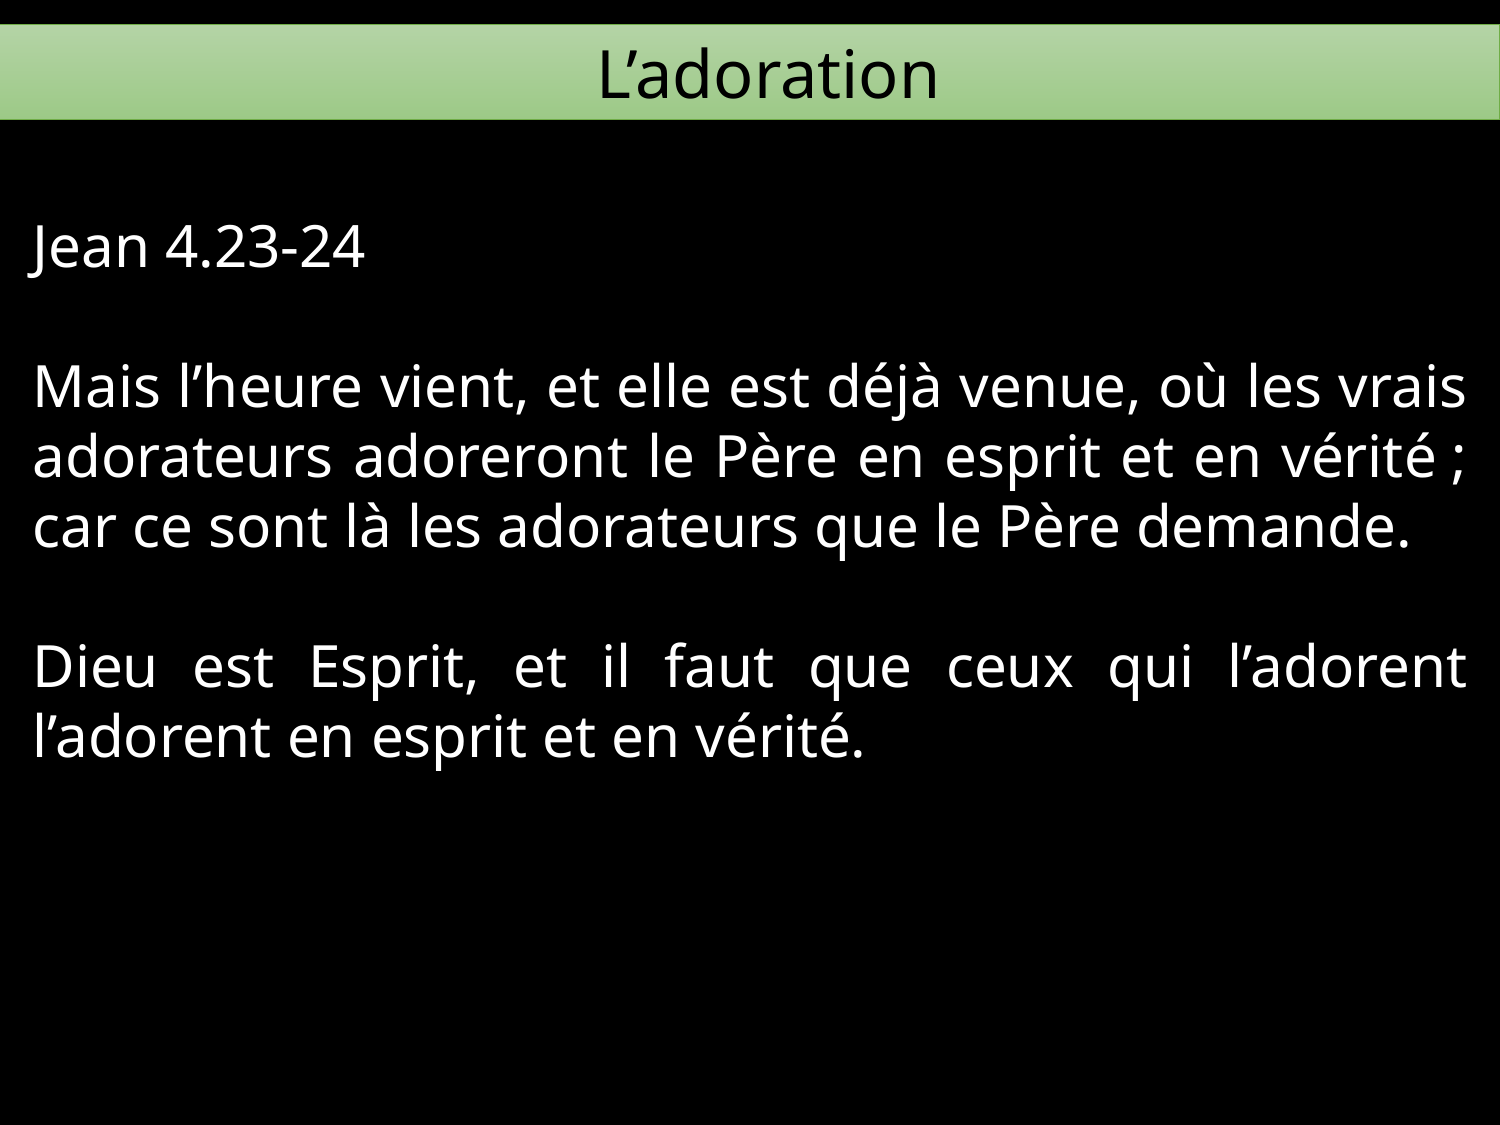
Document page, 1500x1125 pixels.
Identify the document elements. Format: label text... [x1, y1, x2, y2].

text_box L’adoration [0, 24, 1500, 120]
text_box Jean 4.23-24 Mais l’heure vient, et elle est déjà venue, où les vrais adorateurs adoreront le Père en esprit et en vérité ; car ce sont là les adorateurs que le Père demande. Dieu est Esprit, et il faut que ceux qui l’adorent l’adorent en esprit et en vérité. [17, 201, 1482, 777]
